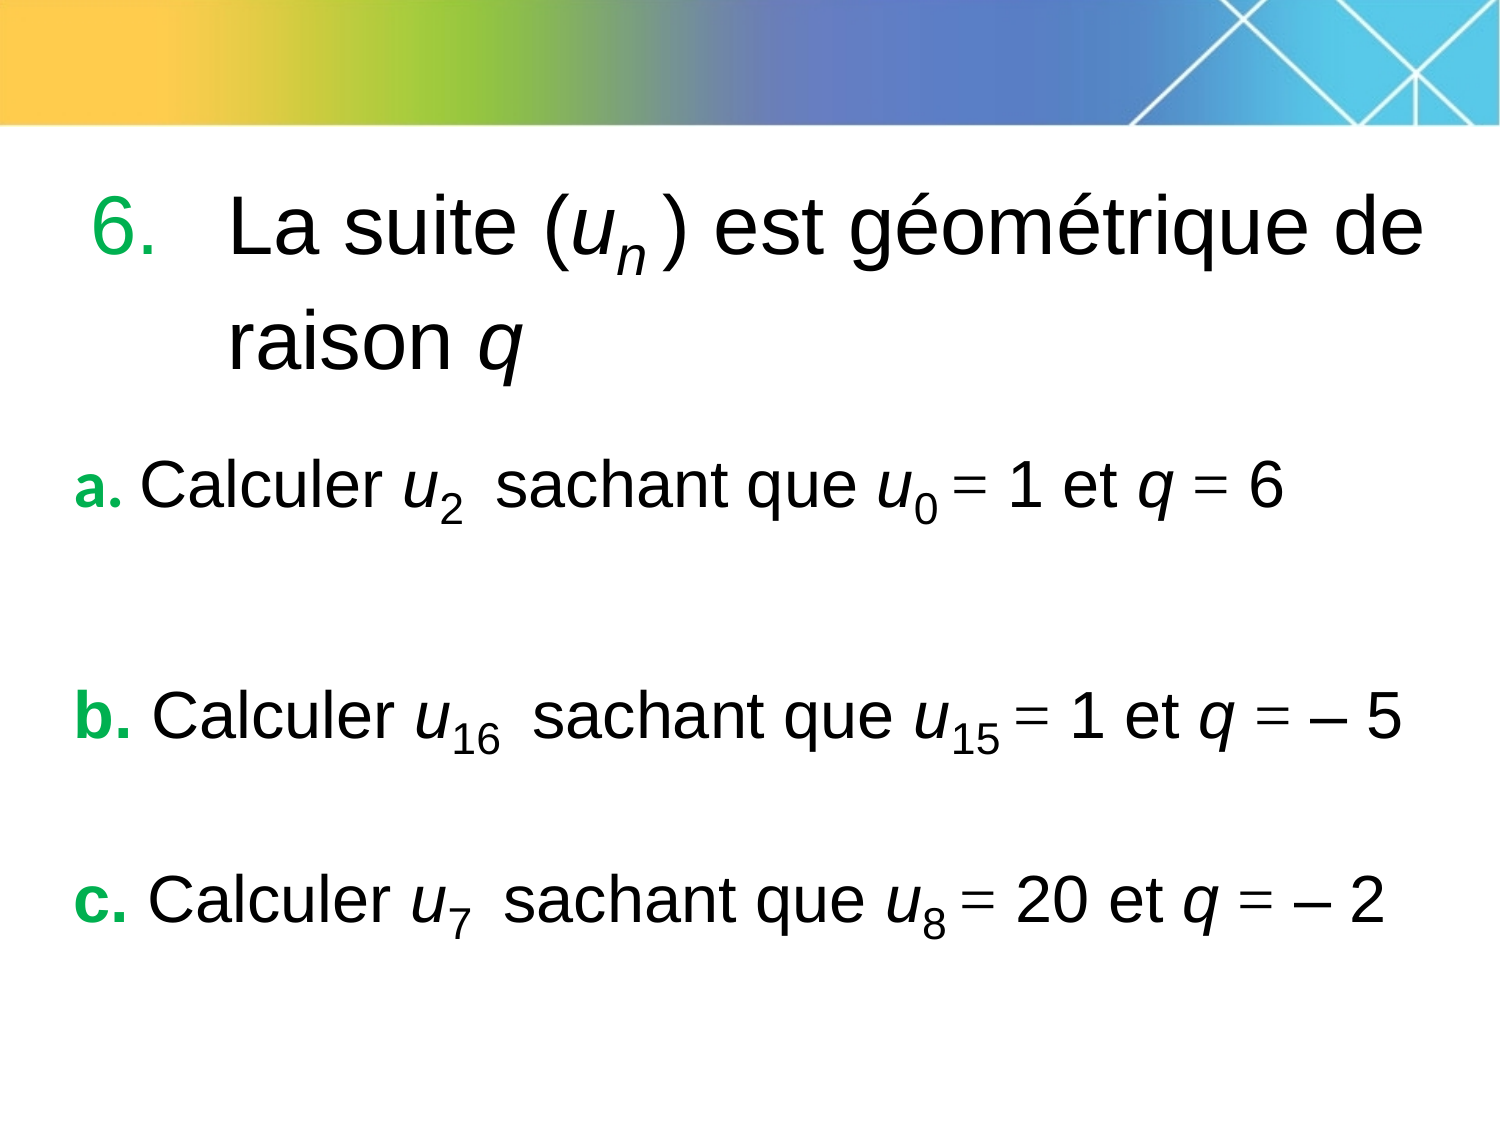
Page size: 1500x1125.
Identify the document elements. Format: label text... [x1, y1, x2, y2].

text_box a. Calculer u2 sachant que u0 = 1 et q = 6 b. Calculer u16 sachant que u15 = 1 et q = – 5 c. Calculer u7 sachant que u8 = 20 et q = – 2 [58, 433, 1442, 1036]
text_box La suite (un ) est géométrique de raison q [75, 164, 1500, 338]
picture [0, 0, 1500, 127]
